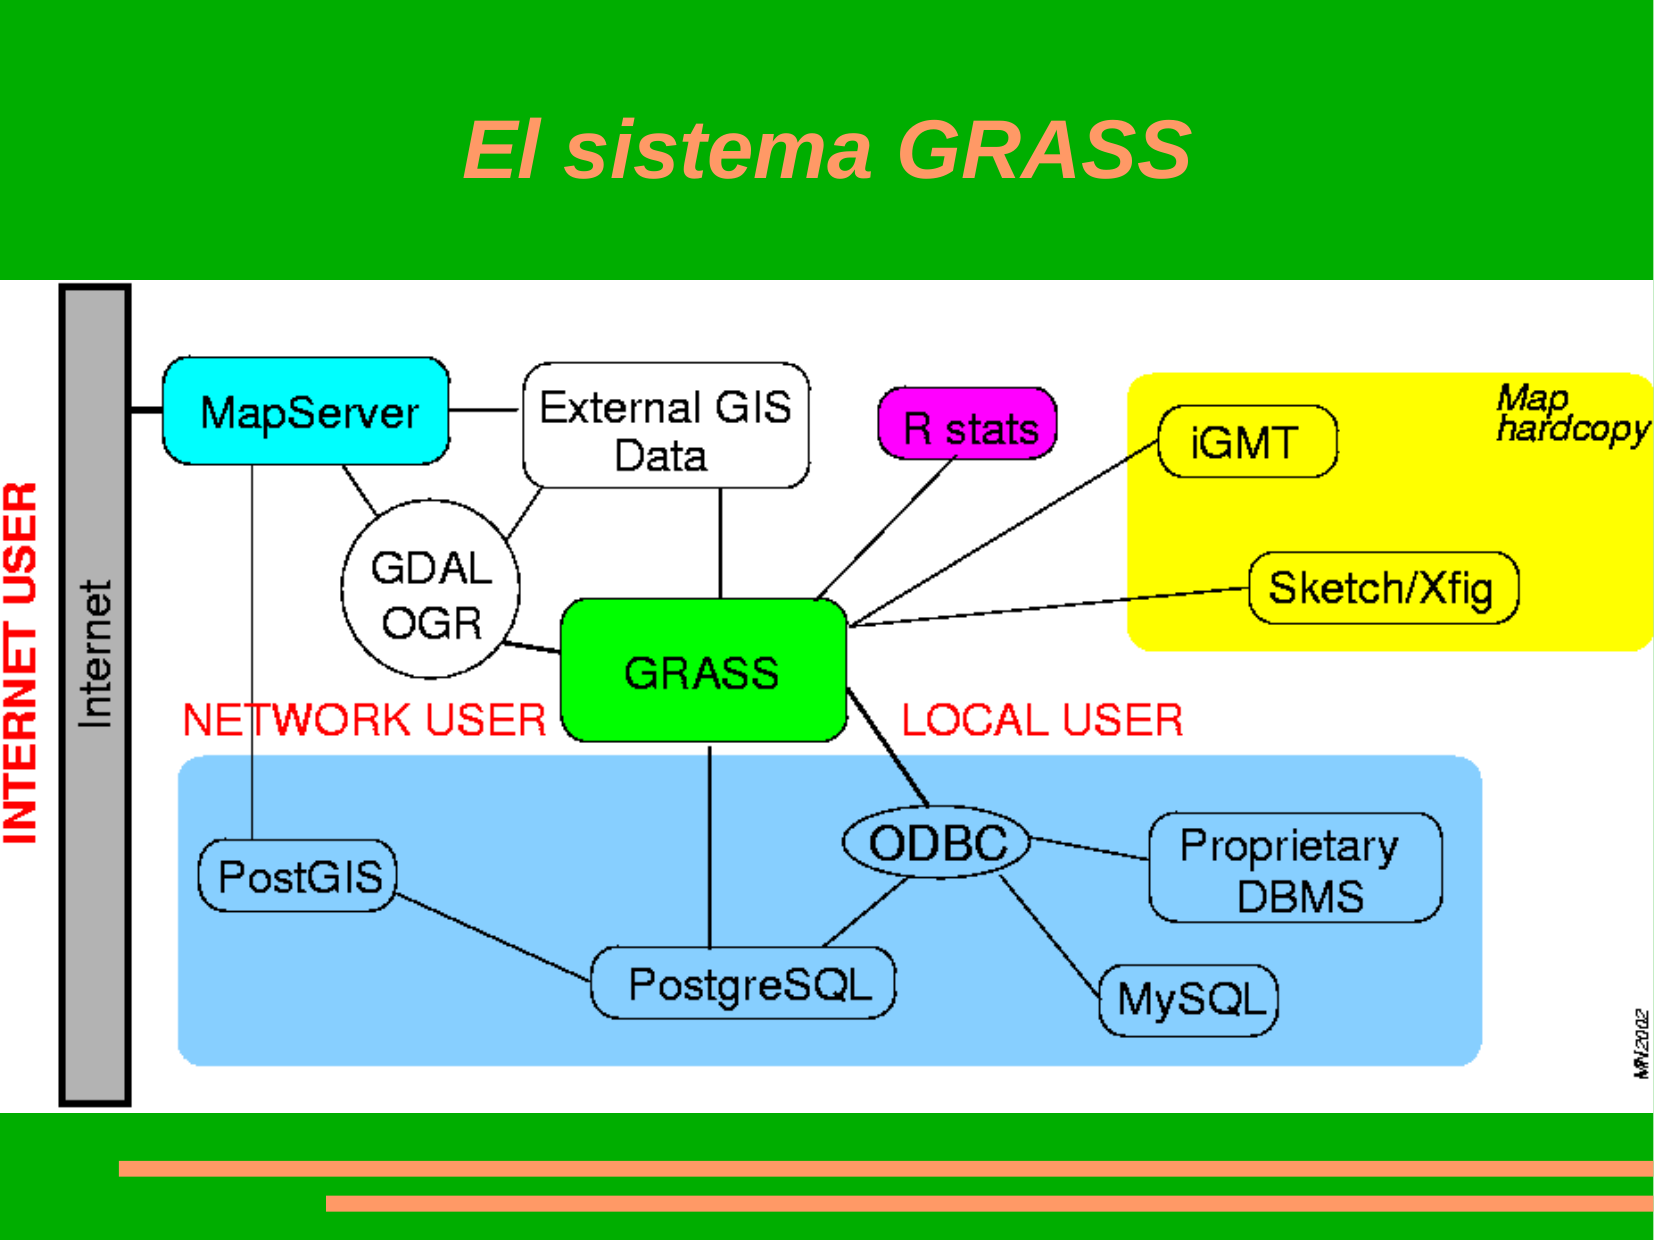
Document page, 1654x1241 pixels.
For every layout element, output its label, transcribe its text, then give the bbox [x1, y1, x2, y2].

title El sistema GRASS [121, 46, 1534, 254]
picture [0, 280, 1654, 1113]
